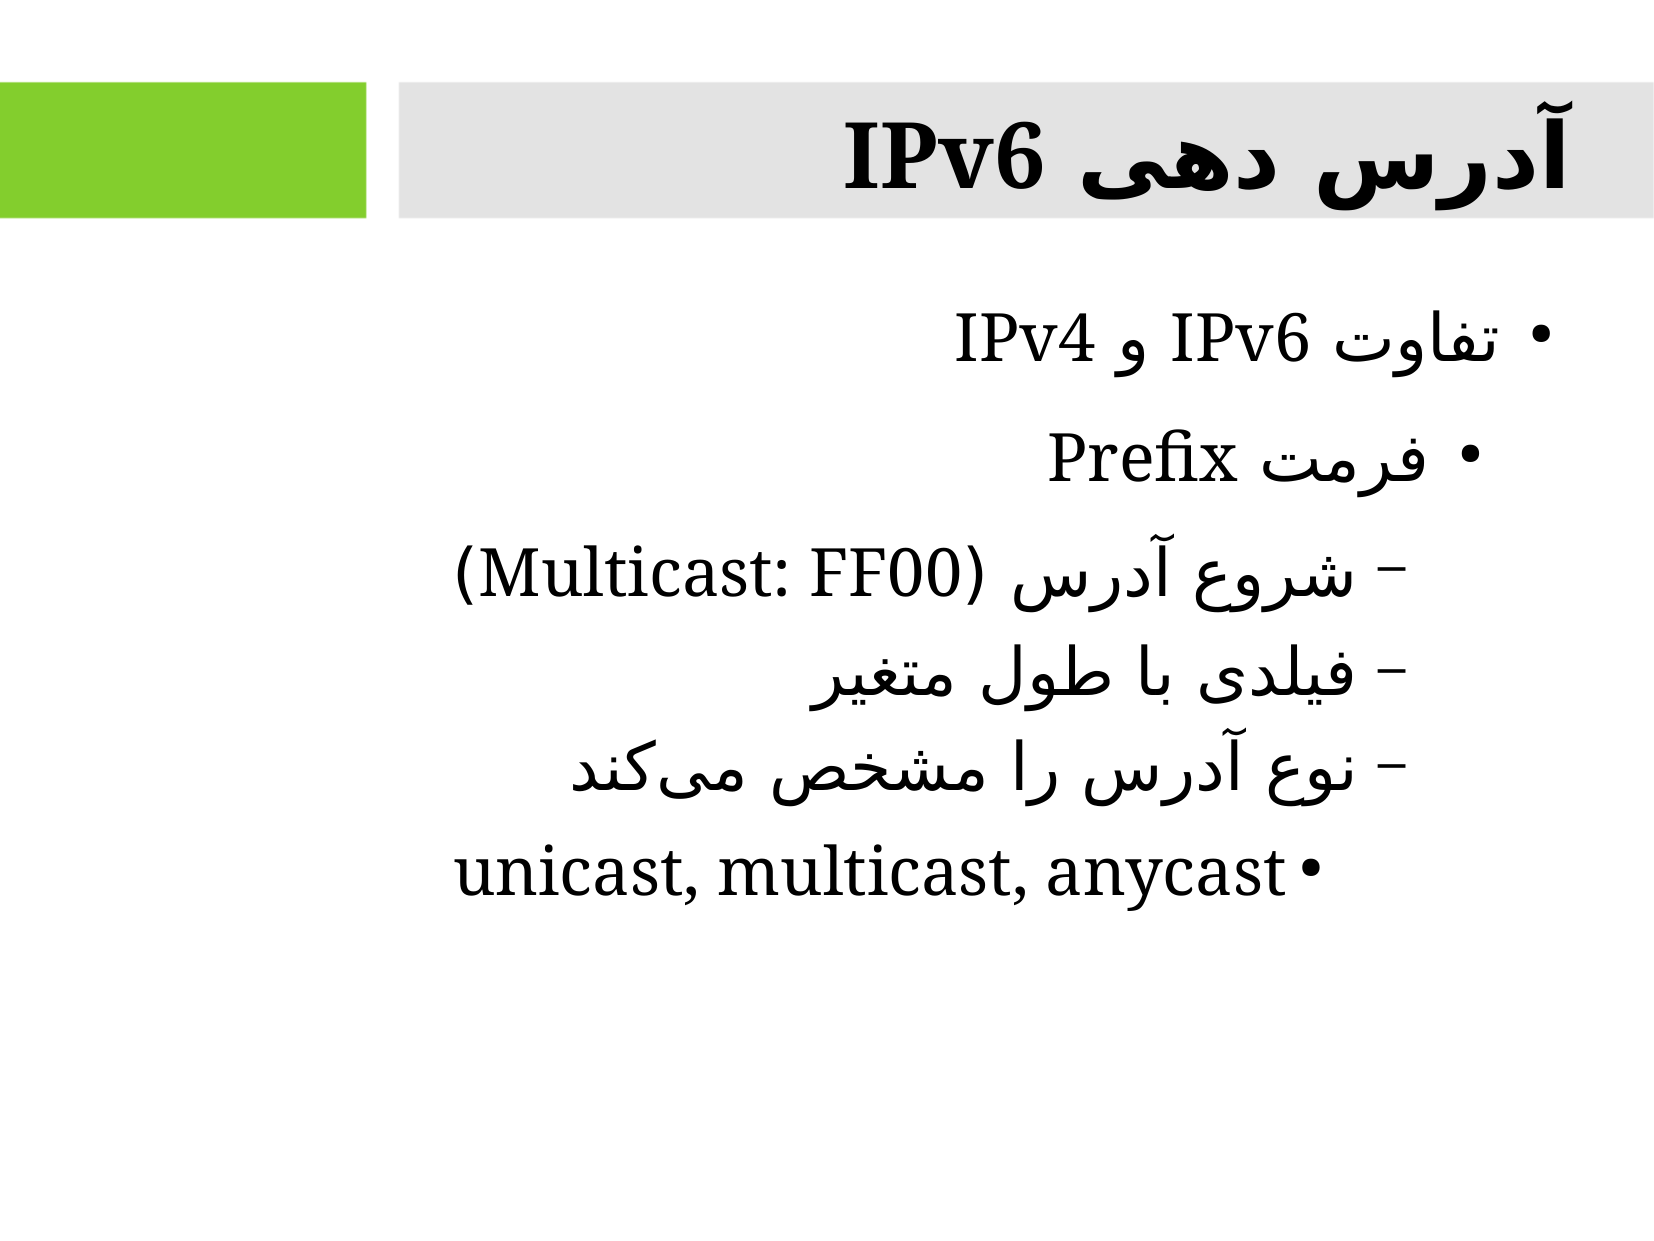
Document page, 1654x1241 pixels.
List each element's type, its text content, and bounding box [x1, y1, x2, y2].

list تفاوت IPv6 و IPv4 فرمت Prefix شروع آدرس (Multicast: FF00) فیلدی با طول متغیر نوع آدرس را مشخص می‌کند unicast, multicast, anycast [82, 290, 1571, 1182]
title آدرس دهی IPv6 [82, 49, 1571, 257]
picture [0, 0, 1654, 1241]
